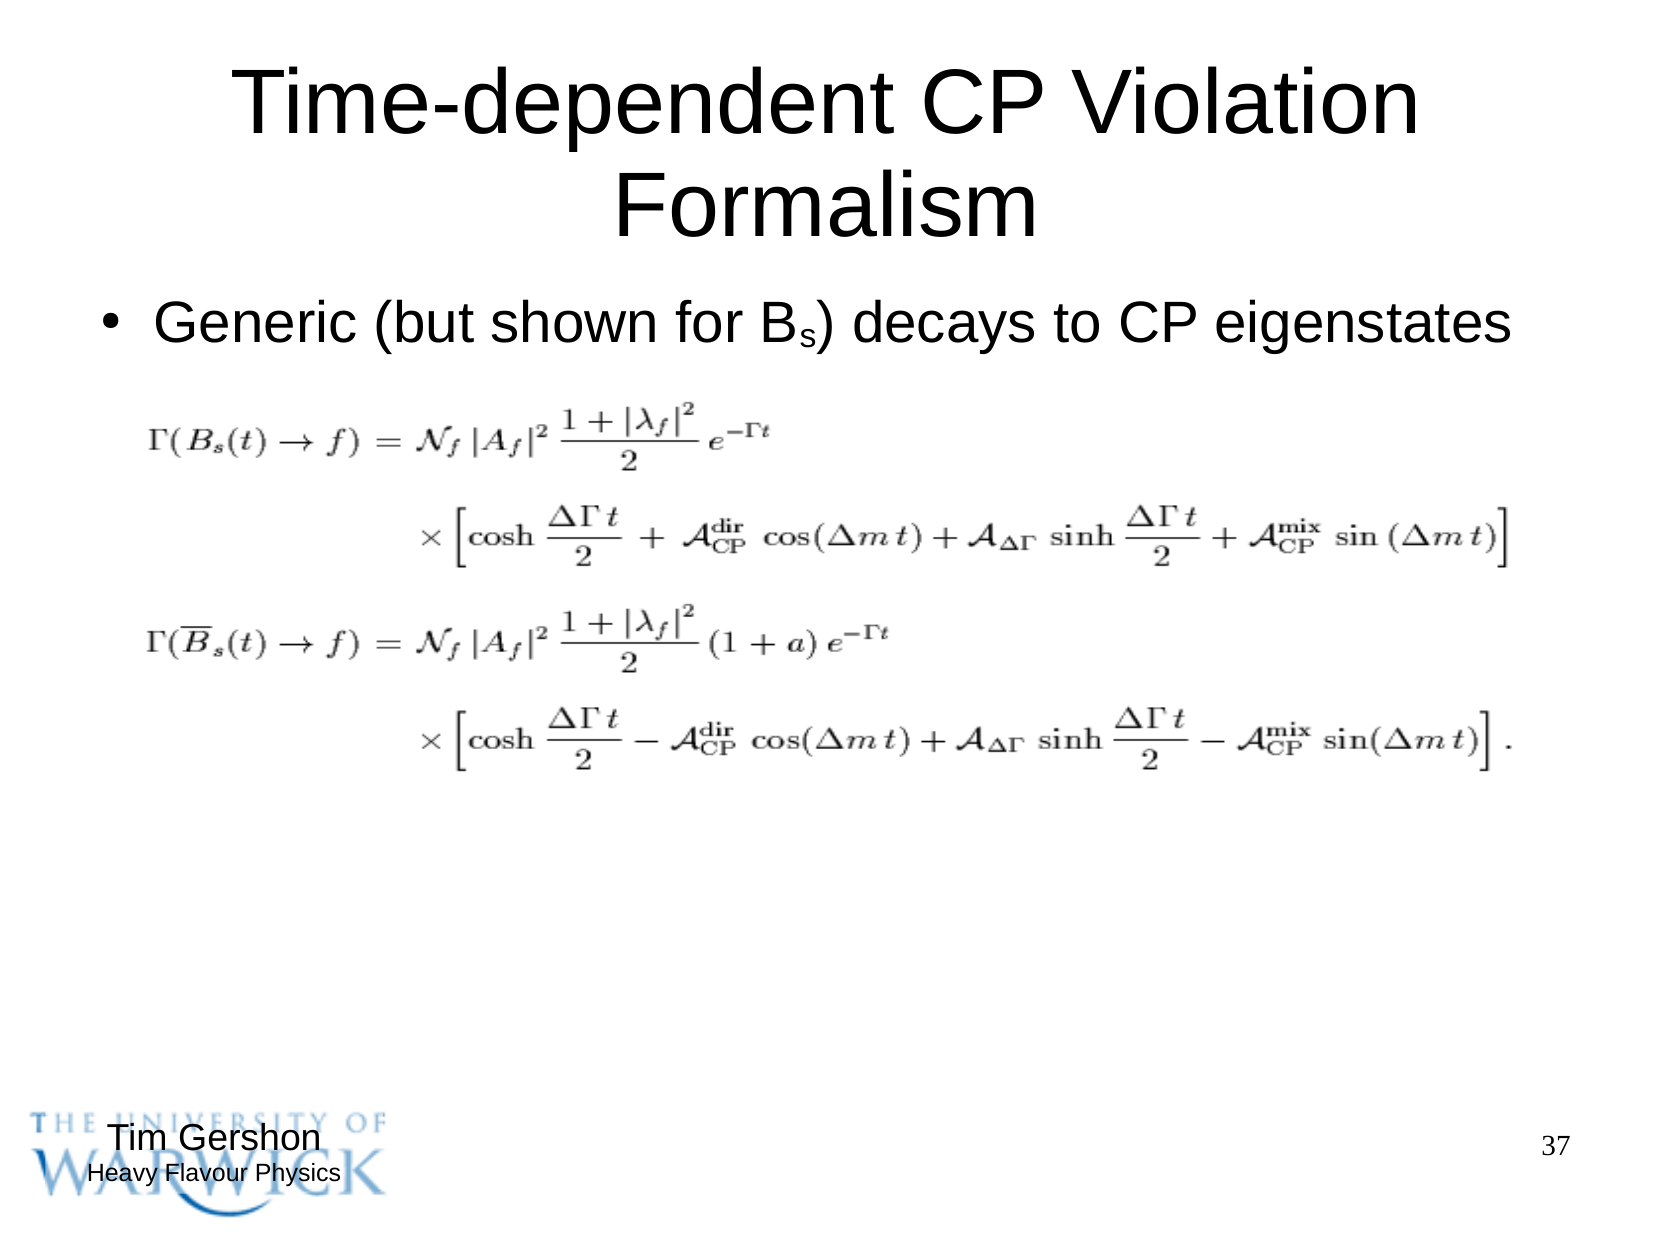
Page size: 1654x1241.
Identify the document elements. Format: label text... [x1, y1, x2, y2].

picture [19, 1106, 406, 1232]
text_box Tim Gershon Heavy Flavour Physics [45, 1108, 383, 1194]
title Time-dependent CP Violation Formalism [82, 49, 1571, 257]
list Generic (but shown for Bs) decays to CP eigenstates [82, 290, 1571, 1094]
